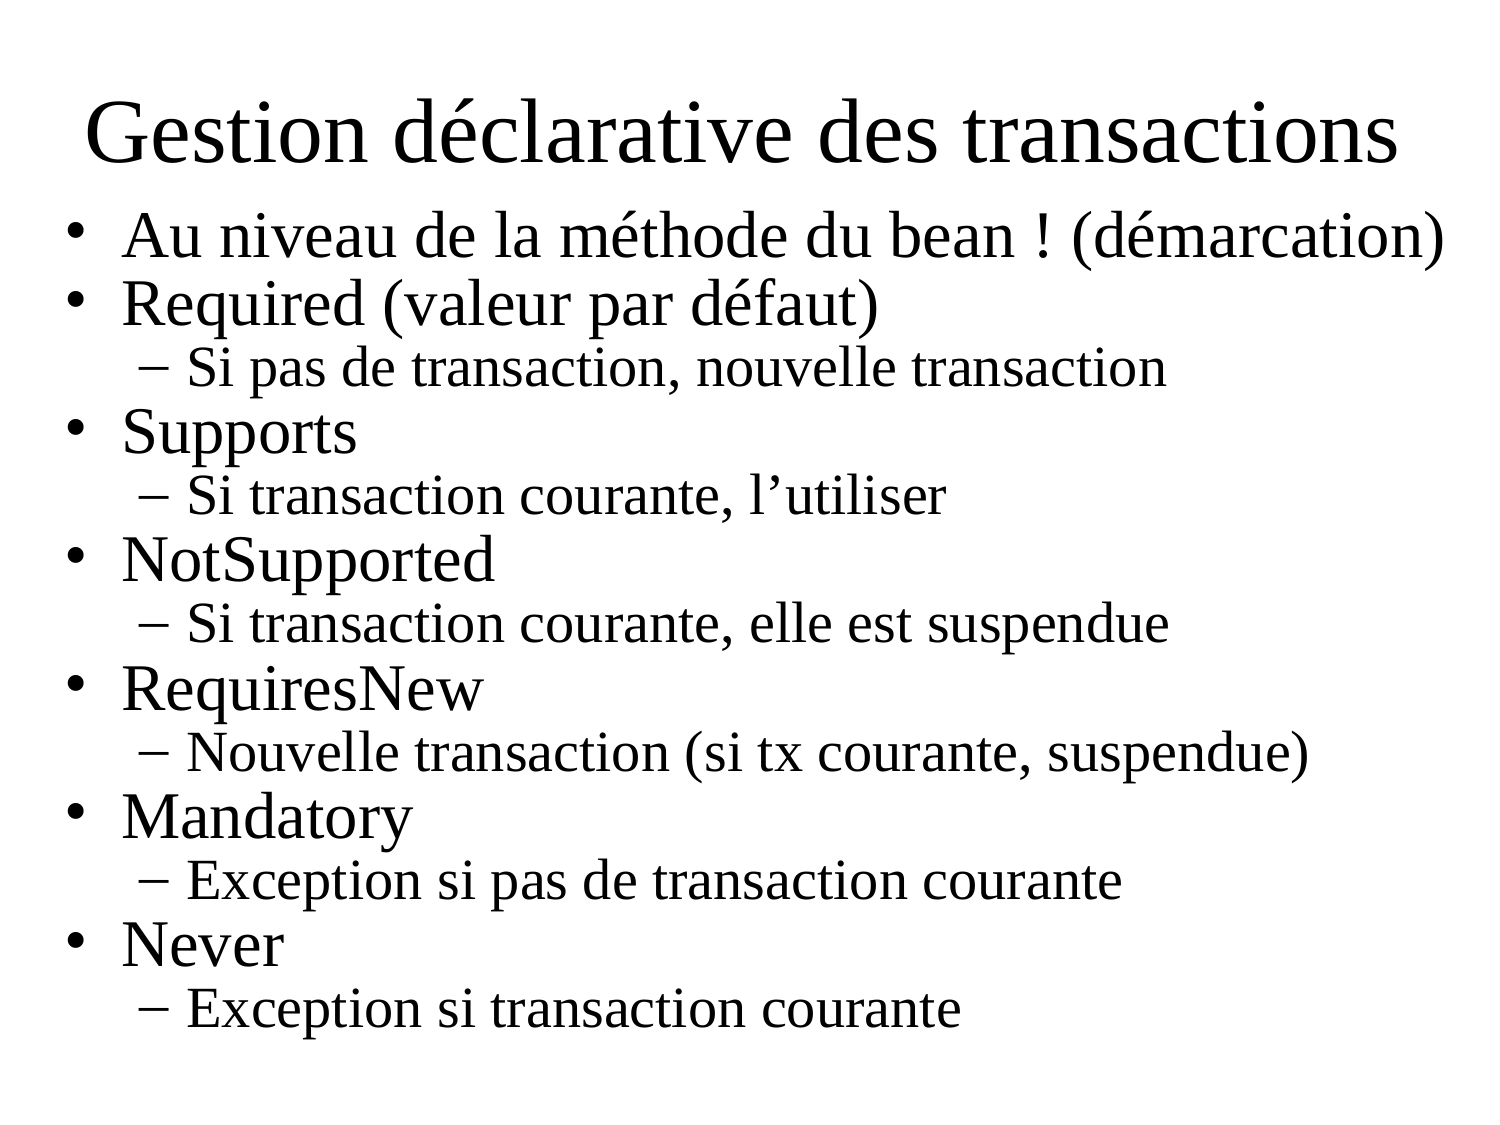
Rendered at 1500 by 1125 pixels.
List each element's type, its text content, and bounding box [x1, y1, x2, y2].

list Au niveau de la méthode du bean ! (démarcation) Required (valeur par défaut) Si pas de transaction, nouvelle transaction Supports Si transaction courante, l’utiliser NotSupported Si transaction courante, elle est suspendue RequiresNew Nouvelle transaction (si tx courante, suspendue) Mandatory Exception si pas de transaction courante Never Exception si transaction courante [49, 207, 1500, 1125]
title Gestion déclarative des transactions [49, 37, 1438, 207]
